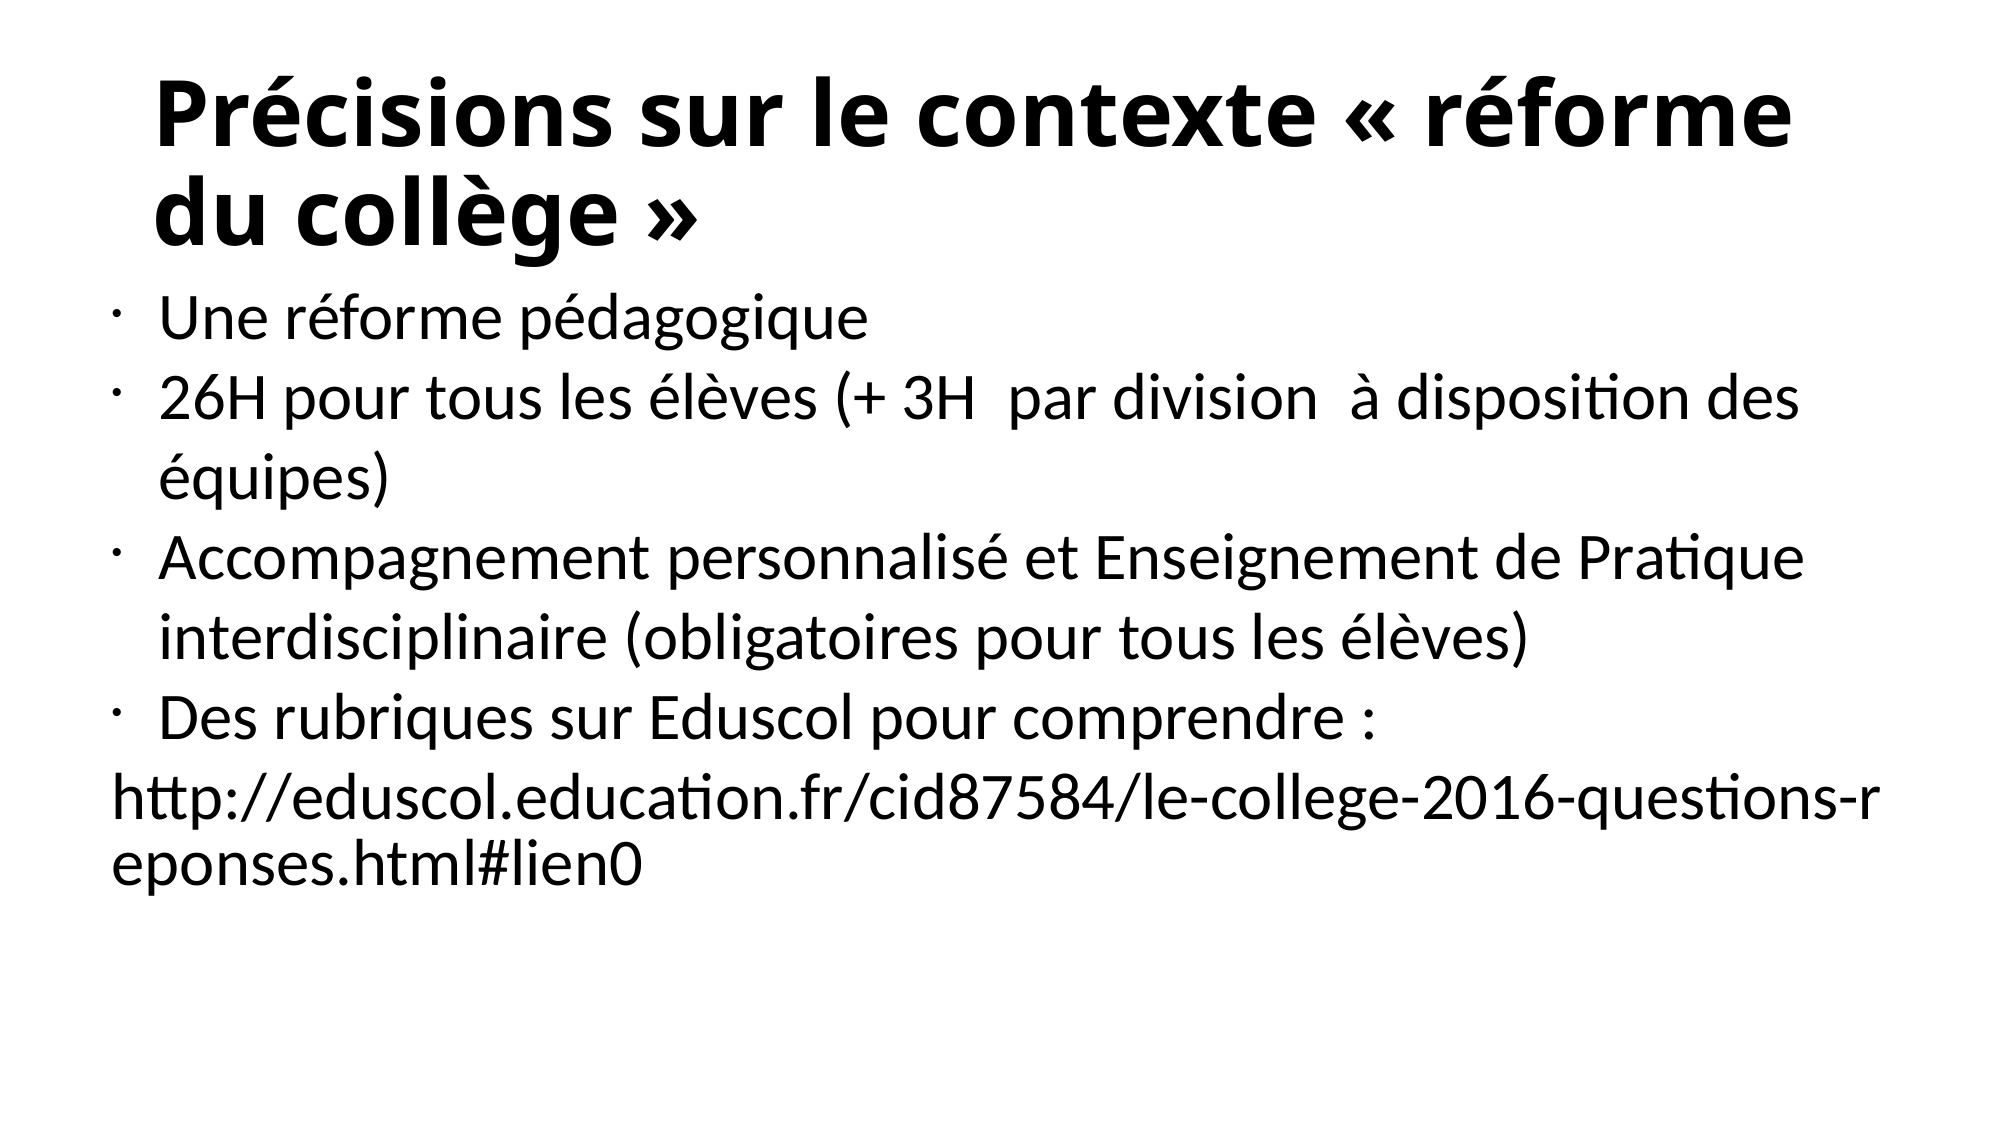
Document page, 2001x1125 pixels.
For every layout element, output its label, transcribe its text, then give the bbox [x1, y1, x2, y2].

text_box Une réforme pédagogique 26H pour tous les élèves (+ 3H par division à disposition des équipes) Accompagnement personnalisé et Enseignement de Pratique interdisciplinaire (obligatoires pour tous les élèves) Des rubriques sur Eduscol pour comprendre : http://eduscol.education.fr/cid87584/le-college-2016-questions-reponses.html#lien0 [96, 265, 1916, 885]
title Précisions sur le contexte « réforme du collège » [137, 59, 1863, 210]
